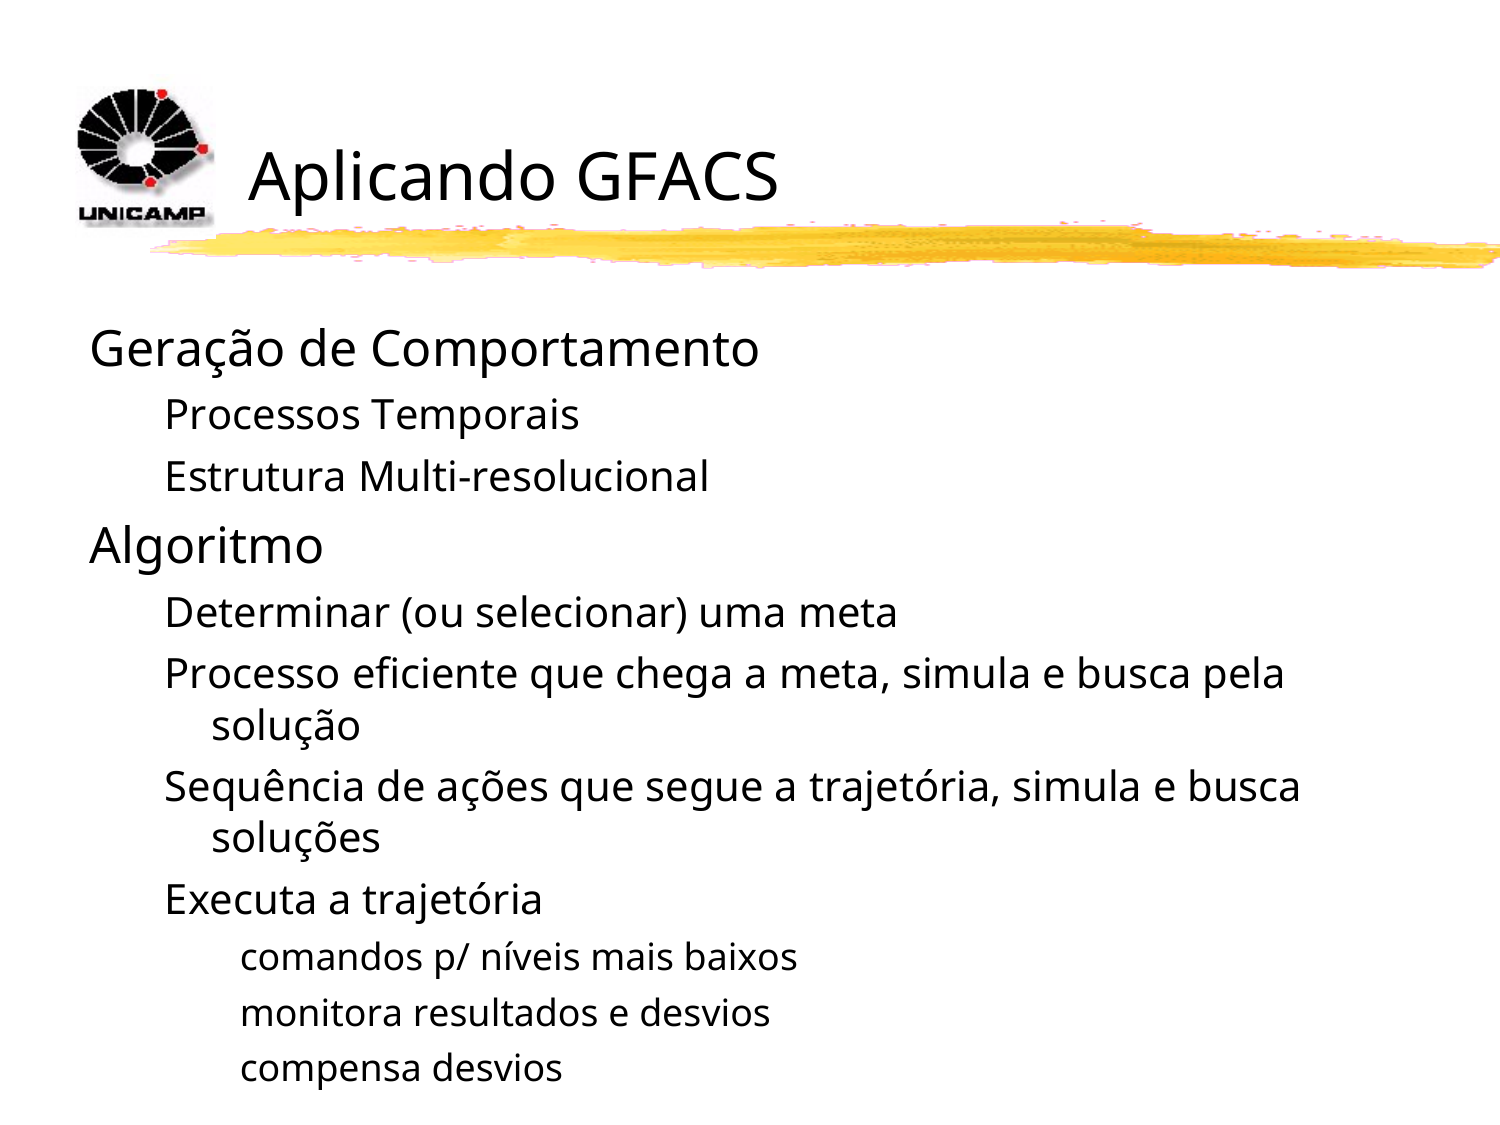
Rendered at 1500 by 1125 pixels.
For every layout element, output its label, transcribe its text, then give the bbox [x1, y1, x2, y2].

list Geração de Comportamento Processos Temporais Estrutura Multi-resolucional Algoritmo Determinar (ou selecionar) uma meta Processo eficiente que chega a meta, simula e busca pela solução Sequência de ações que segue a trajetória, simula e busca soluções Executa a trajetória comandos p/ níveis mais baixos monitora resultados e desvios compensa desvios [74, 309, 1417, 1017]
picture [75, 74, 1500, 279]
title Aplicando GFACS [233, 37, 1434, 225]
